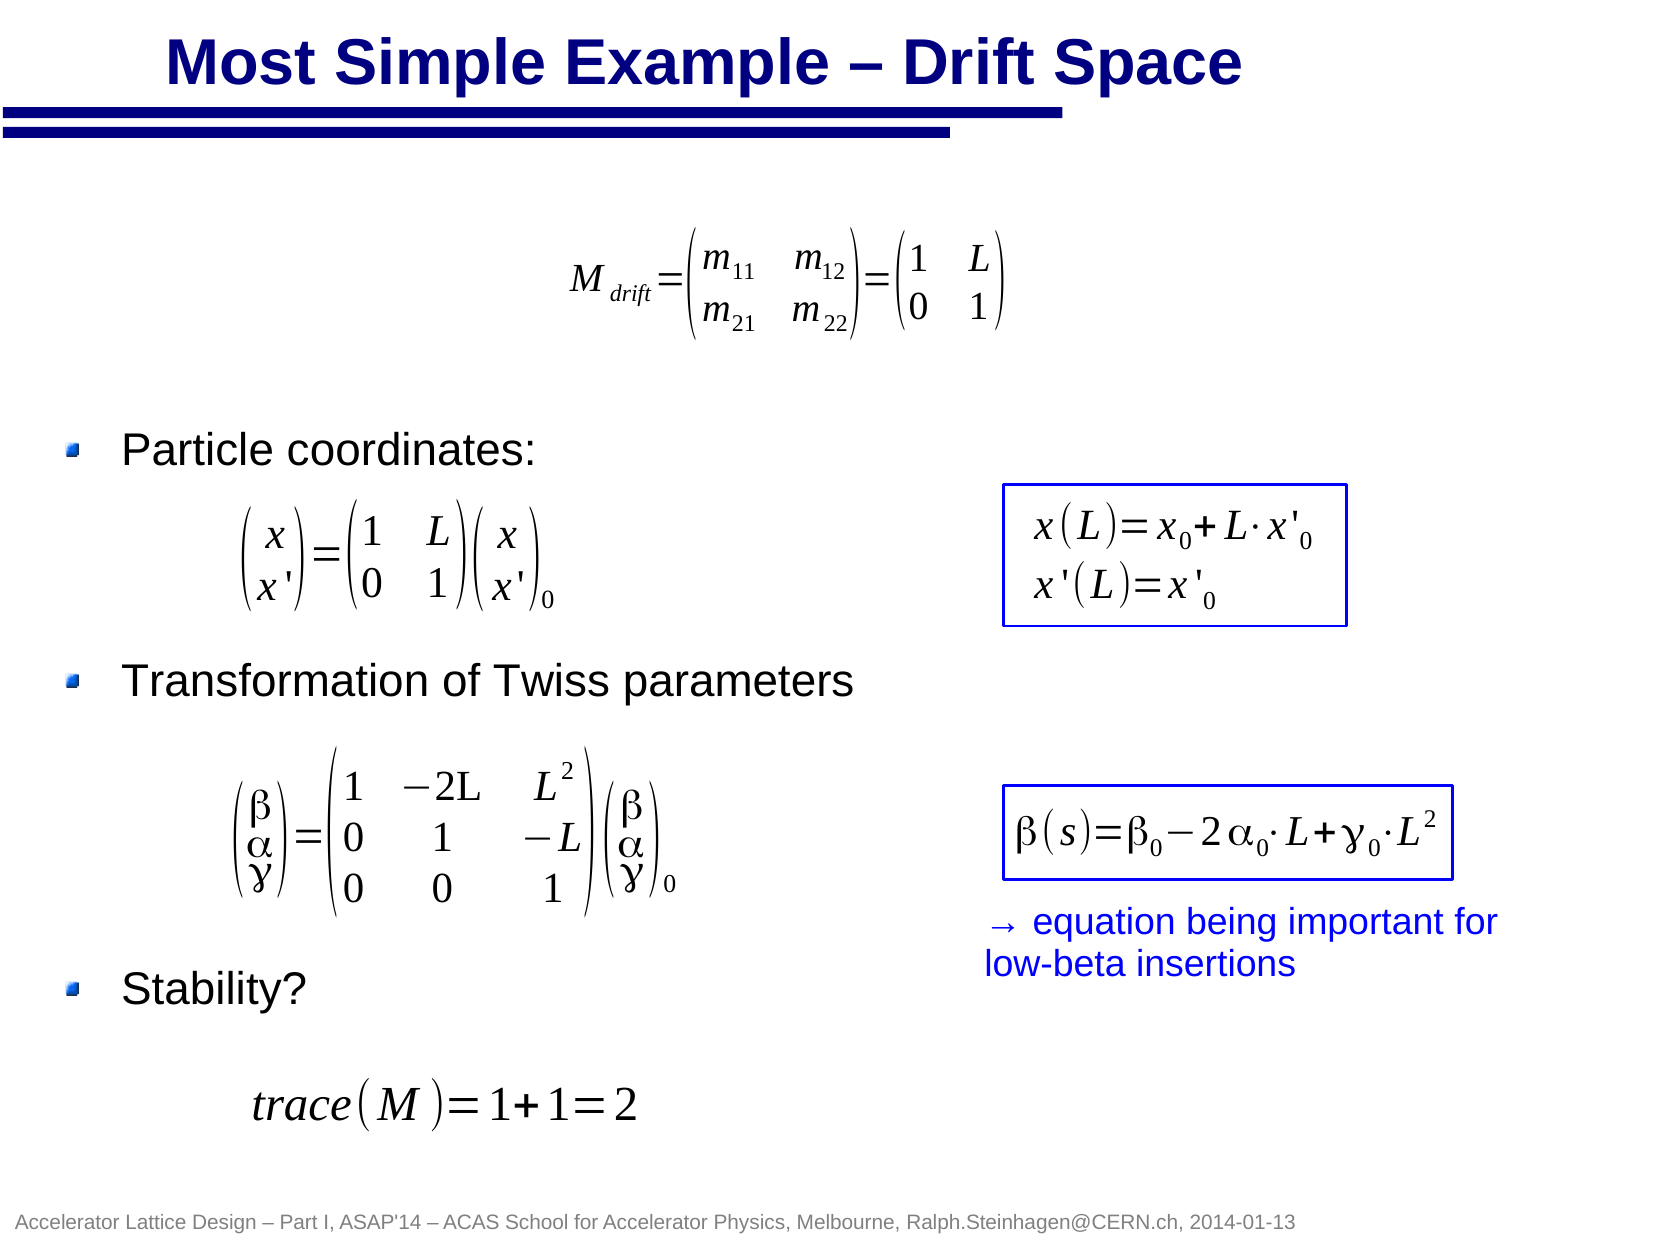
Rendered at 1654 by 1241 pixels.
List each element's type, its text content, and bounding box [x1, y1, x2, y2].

text_box → equation being important for low-beta insertions [969, 893, 1524, 993]
chart [219, 744, 686, 922]
chart [227, 496, 567, 615]
chart [1005, 803, 1446, 863]
chart [1021, 496, 1323, 615]
chart [239, 1074, 650, 1134]
chart [557, 224, 1016, 343]
list Particle coordinates: Transformation of Twiss parameters Stability? [65, 192, 1628, 1205]
title Most Simple Example – Drift Space [165, 0, 1323, 124]
